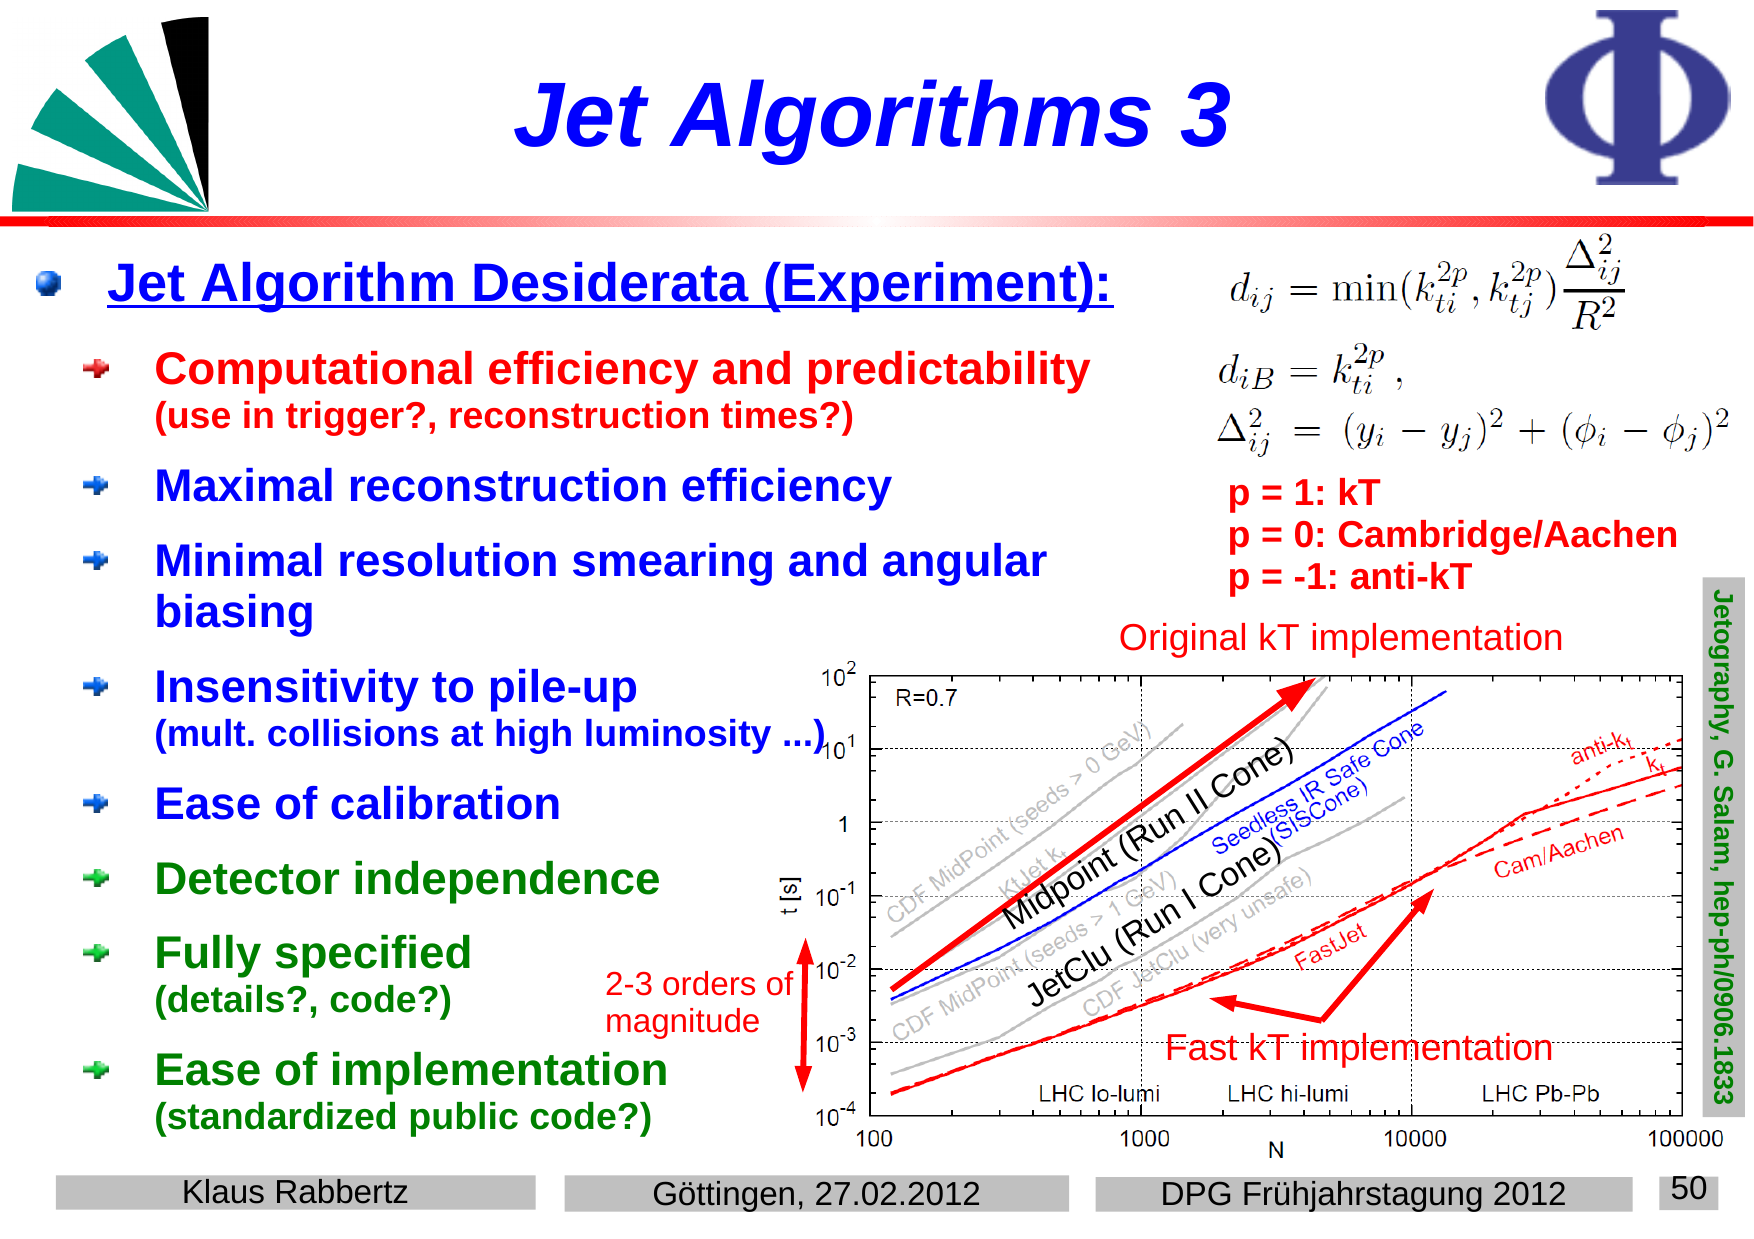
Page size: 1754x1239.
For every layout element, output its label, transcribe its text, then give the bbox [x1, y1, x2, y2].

text_box Midpoint (Run II Cone) [1131, 717, 1313, 873]
text_box Jetography, G. Salam, hep-ph/0906.1833 [1702, 577, 1745, 1117]
picture [777, 652, 1727, 1161]
text_box Fast kT implementation [1153, 1020, 1567, 1075]
picture [1214, 229, 1632, 398]
picture [1210, 401, 1732, 459]
text_box JetClu (Run I Cone) [1131, 817, 1301, 965]
picture [1545, 10, 1731, 185]
picture [12, 17, 209, 214]
text_box p = 1: kT p = 0: Cambridge/Aachen p = -1: anti-kT [1215, 465, 1691, 604]
title Jet Algorithms 3 [220, 27, 1525, 202]
text_box Original kT implementation [1131, 609, 1577, 664]
list Jet Algorithm Desiderata (Experiment): Computational efficiency and predictability (use in trigger?, reconstruction times?) Maximal reconstruction efficiency Minimal resolution smearing and angular biasing Insensitivity to pile-up (mult. collisions at high luminosity ...) Ease of calibration Detector independence Fully specified (details?, code?) Ease of implementation (standardized public code?) [24, 252, 1131, 1138]
